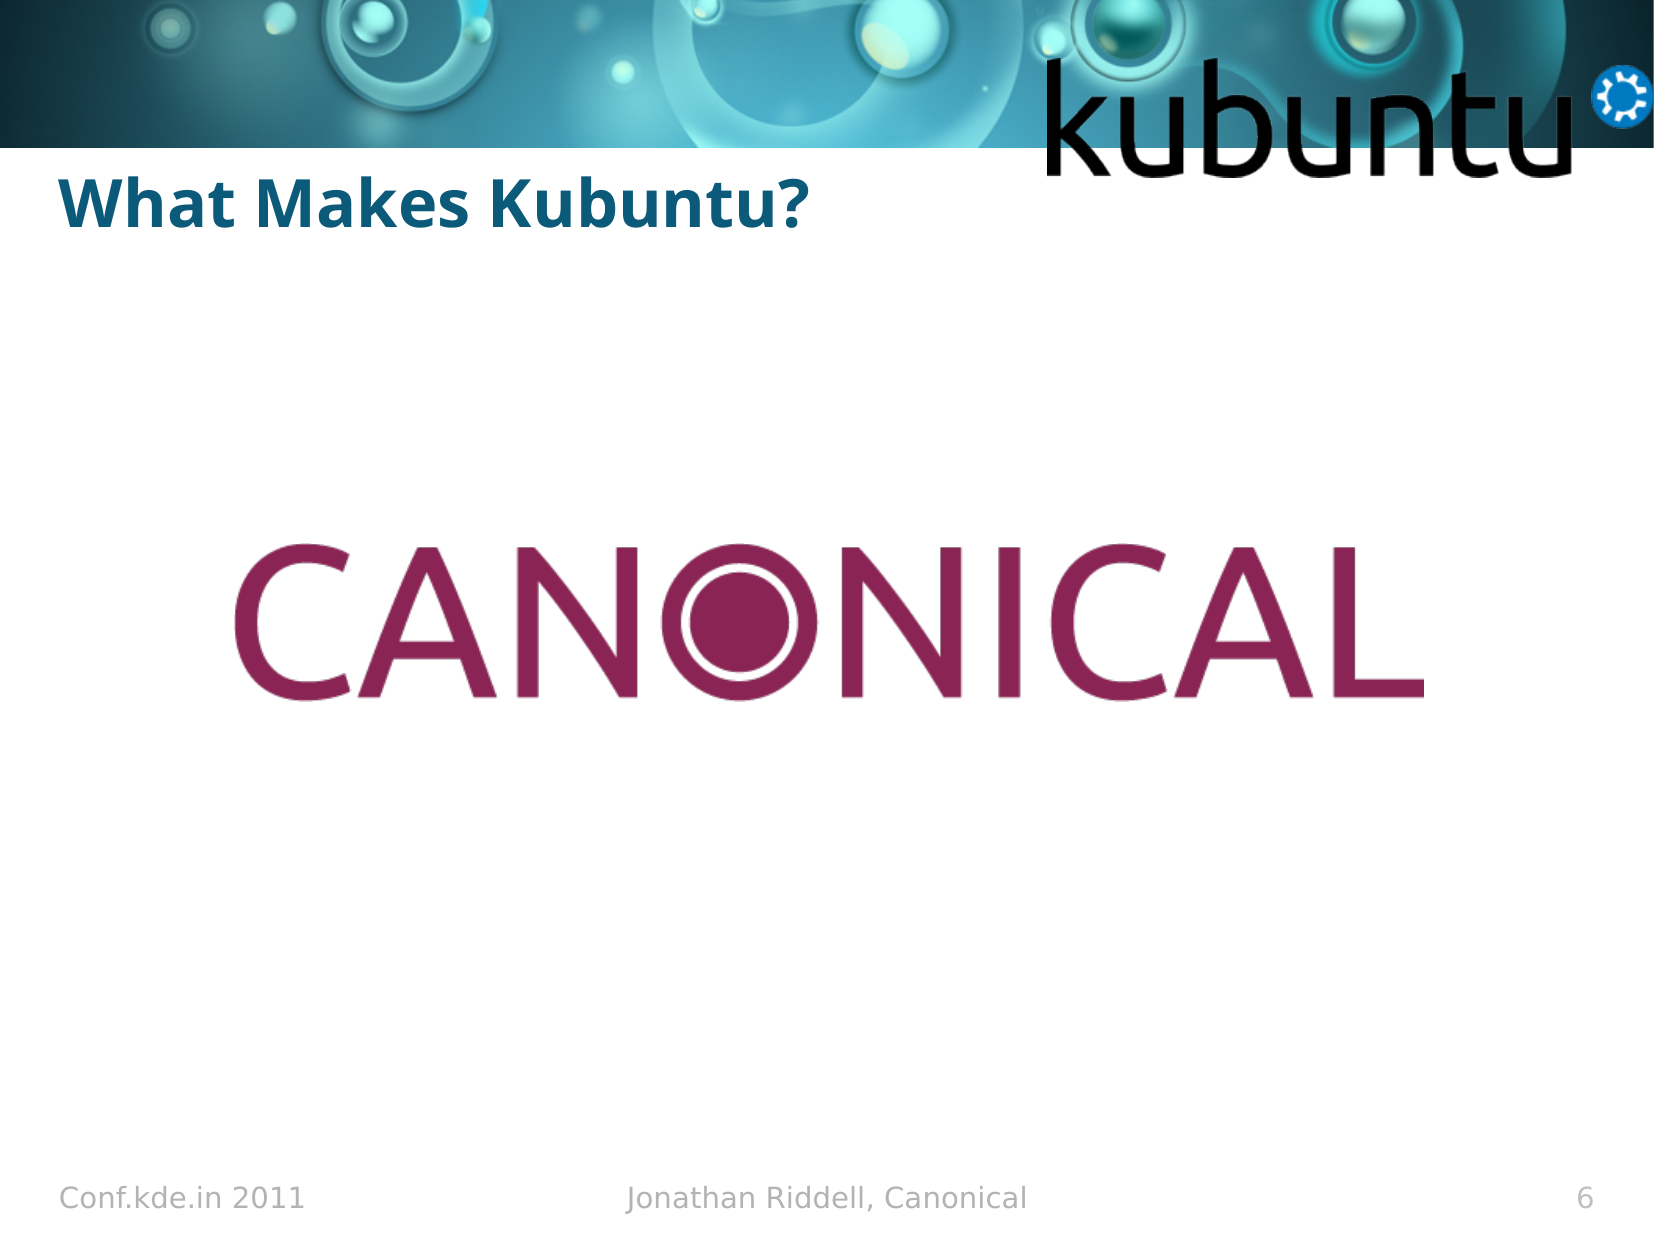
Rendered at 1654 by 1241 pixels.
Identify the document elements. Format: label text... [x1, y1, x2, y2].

picture [0, 0, 1654, 178]
title What Makes Kubuntu? [59, 164, 1595, 240]
picture [234, 543, 1424, 702]
